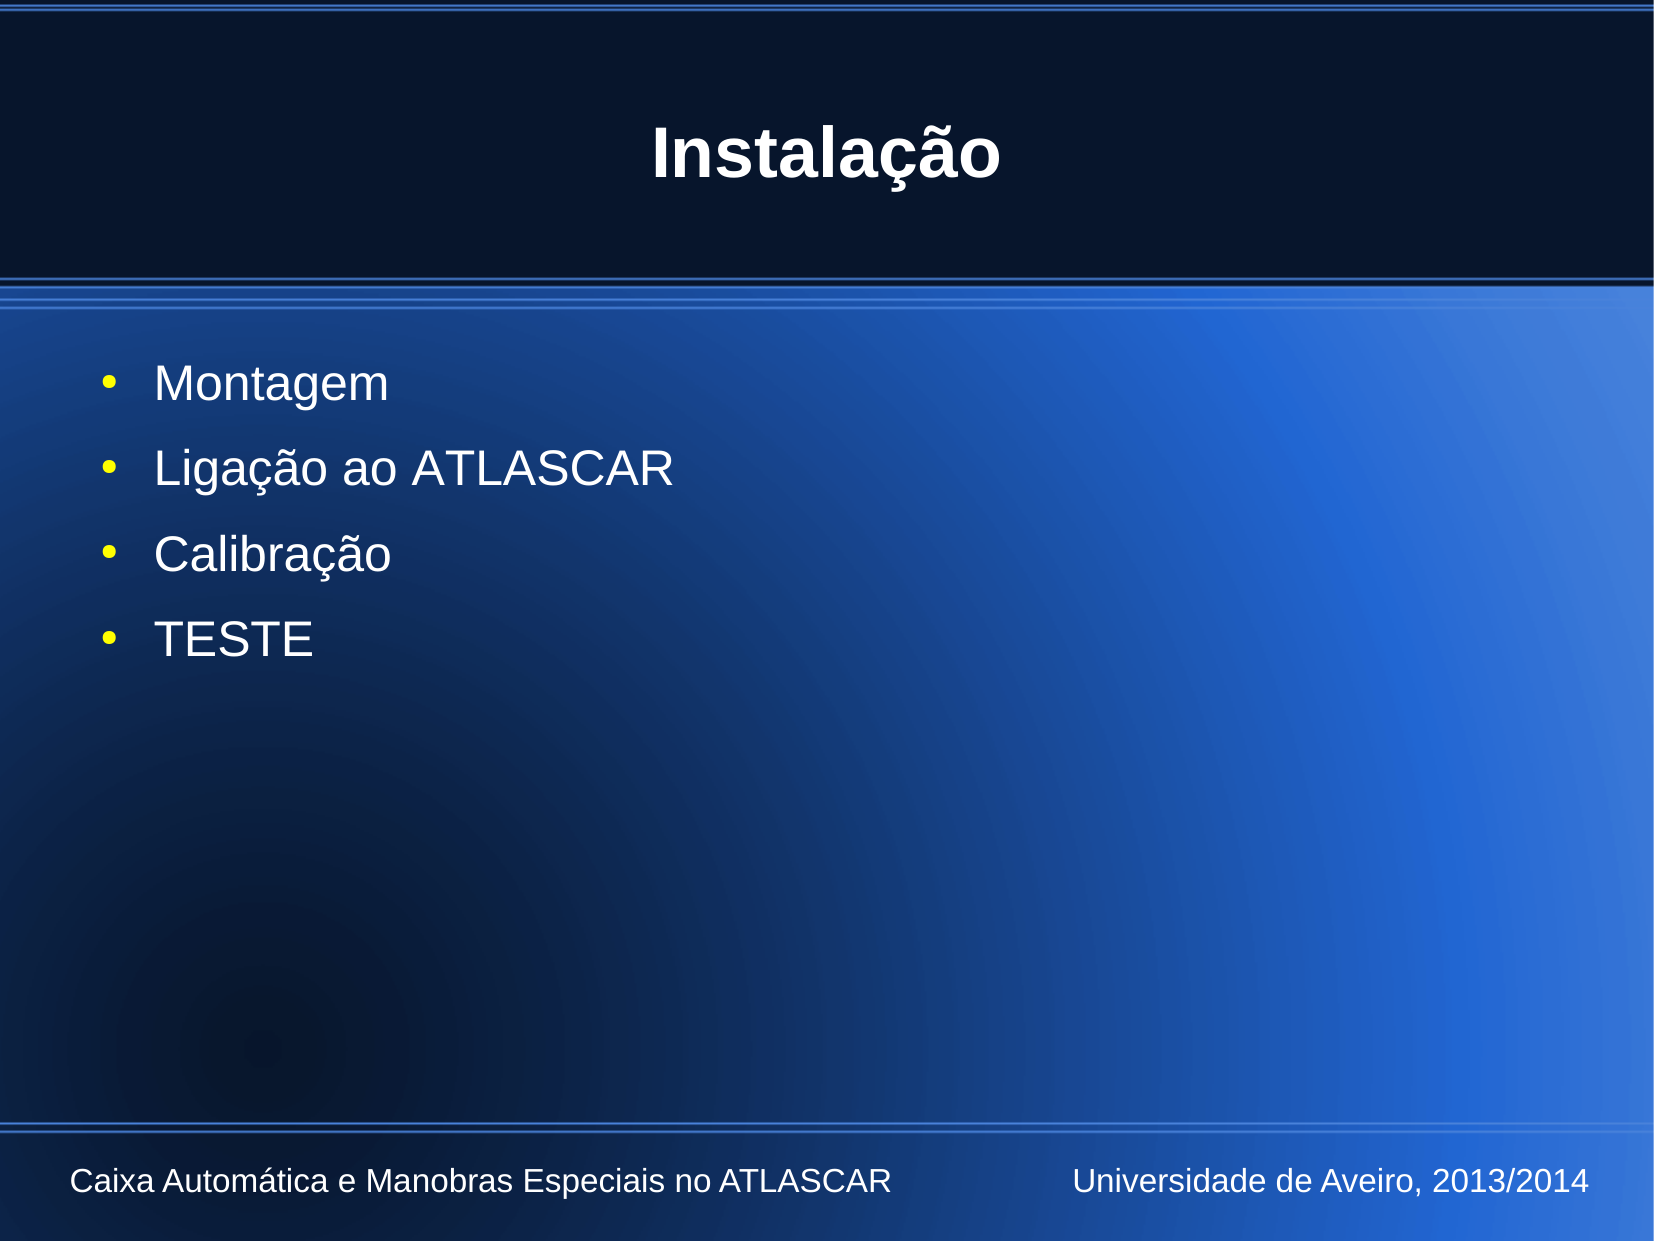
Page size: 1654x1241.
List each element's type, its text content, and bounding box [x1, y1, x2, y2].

list Montagem Ligação ao ATLASCAR Calibração TESTE [82, 355, 1571, 699]
text_box Caixa Automática e Manobras Especiais no ATLASCAR [54, 1155, 918, 1207]
title Instalação [82, 49, 1571, 257]
picture [0, 0, 1654, 1241]
text_box Universidade de Aveiro, 2013/2014 [1057, 1155, 1606, 1207]
